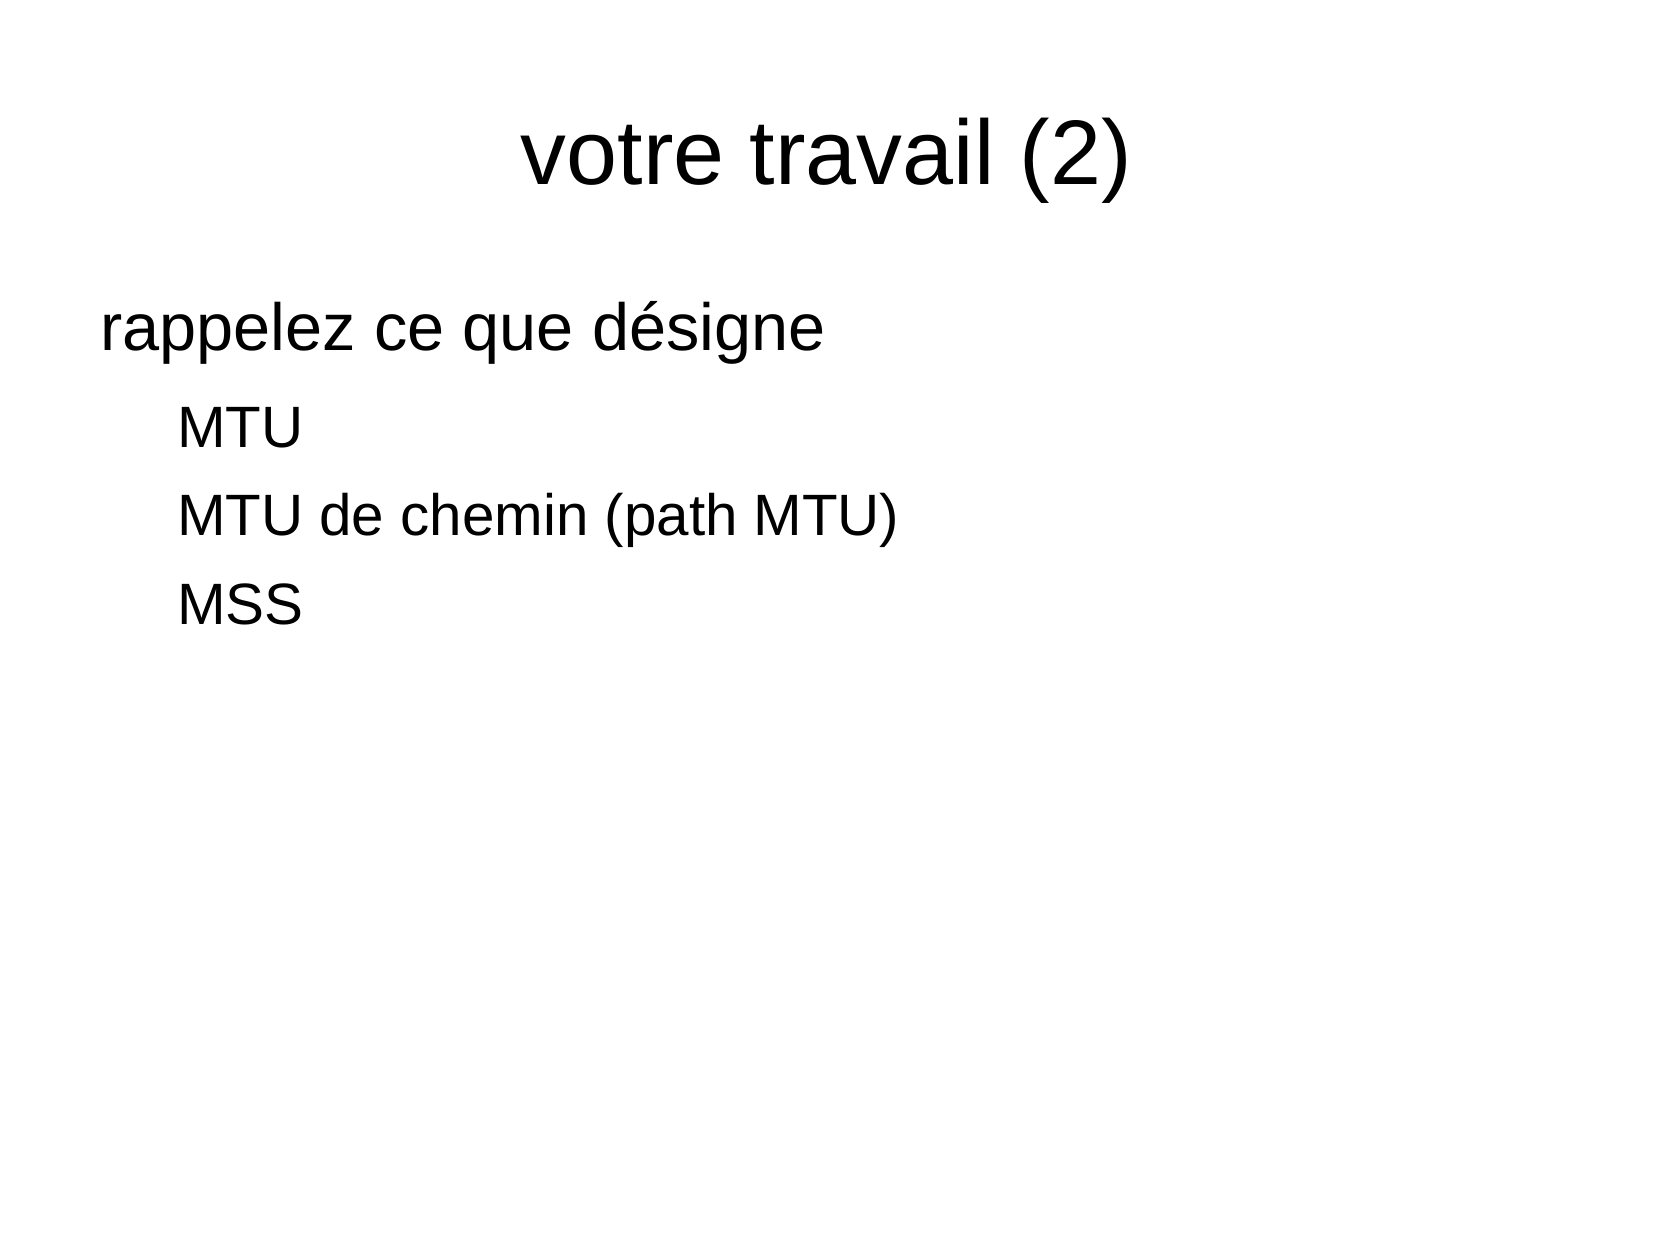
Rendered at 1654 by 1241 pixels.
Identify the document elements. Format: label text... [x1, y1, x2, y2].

title votre travail (2) [82, 49, 1571, 257]
list rappelez ce que désigne MTU MTU de chemin (path MTU) MSS [82, 290, 1571, 1109]
